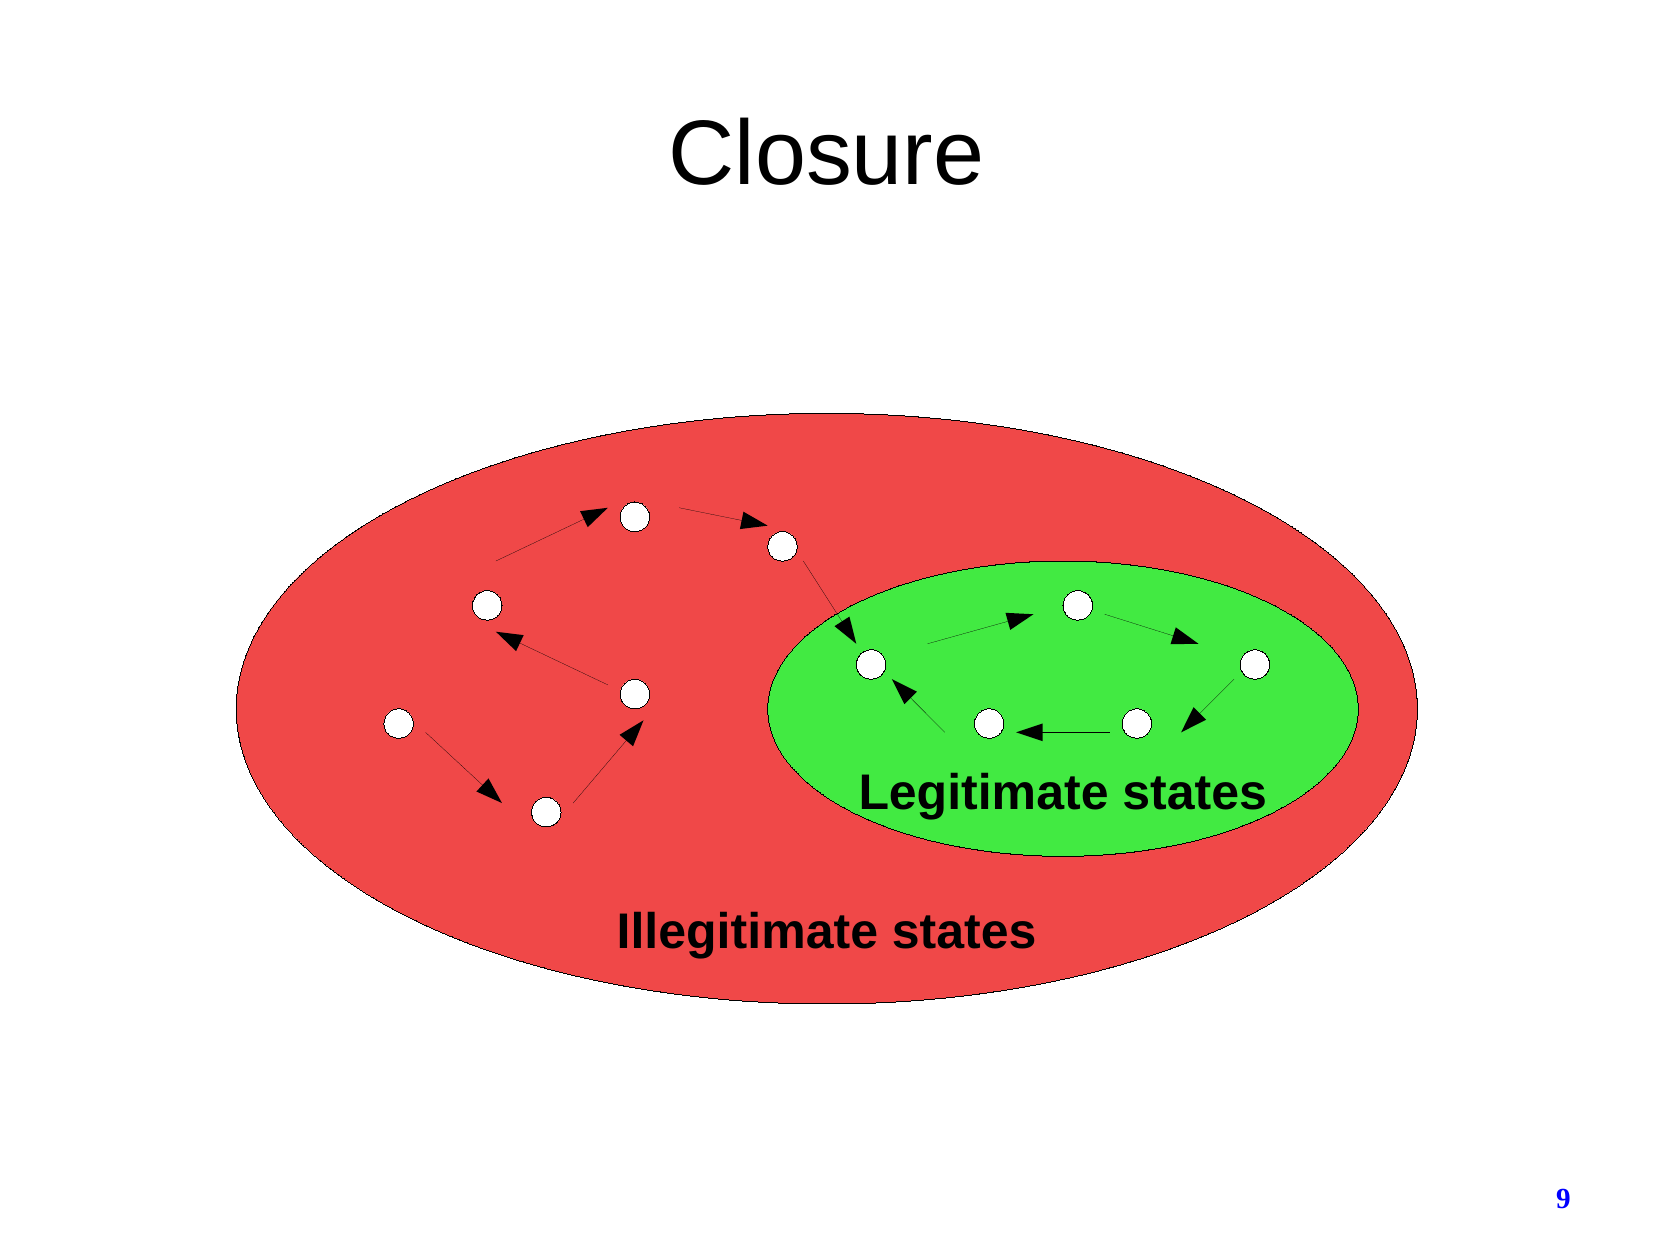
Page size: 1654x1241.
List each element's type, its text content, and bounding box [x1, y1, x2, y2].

text_box [1062, 590, 1093, 621]
text_box [1240, 649, 1270, 680]
title Closure [82, 49, 1571, 257]
text_box Legitimate states [767, 561, 1359, 857]
text_box [767, 531, 798, 562]
text_box [531, 797, 562, 827]
text_box [856, 649, 886, 680]
text_box [620, 679, 650, 709]
text_box [974, 708, 1004, 739]
text_box [383, 708, 414, 739]
text_box Illegitimate states [236, 413, 1418, 1004]
text_box [1122, 708, 1152, 739]
text_box [472, 590, 503, 621]
text_box [620, 501, 650, 532]
